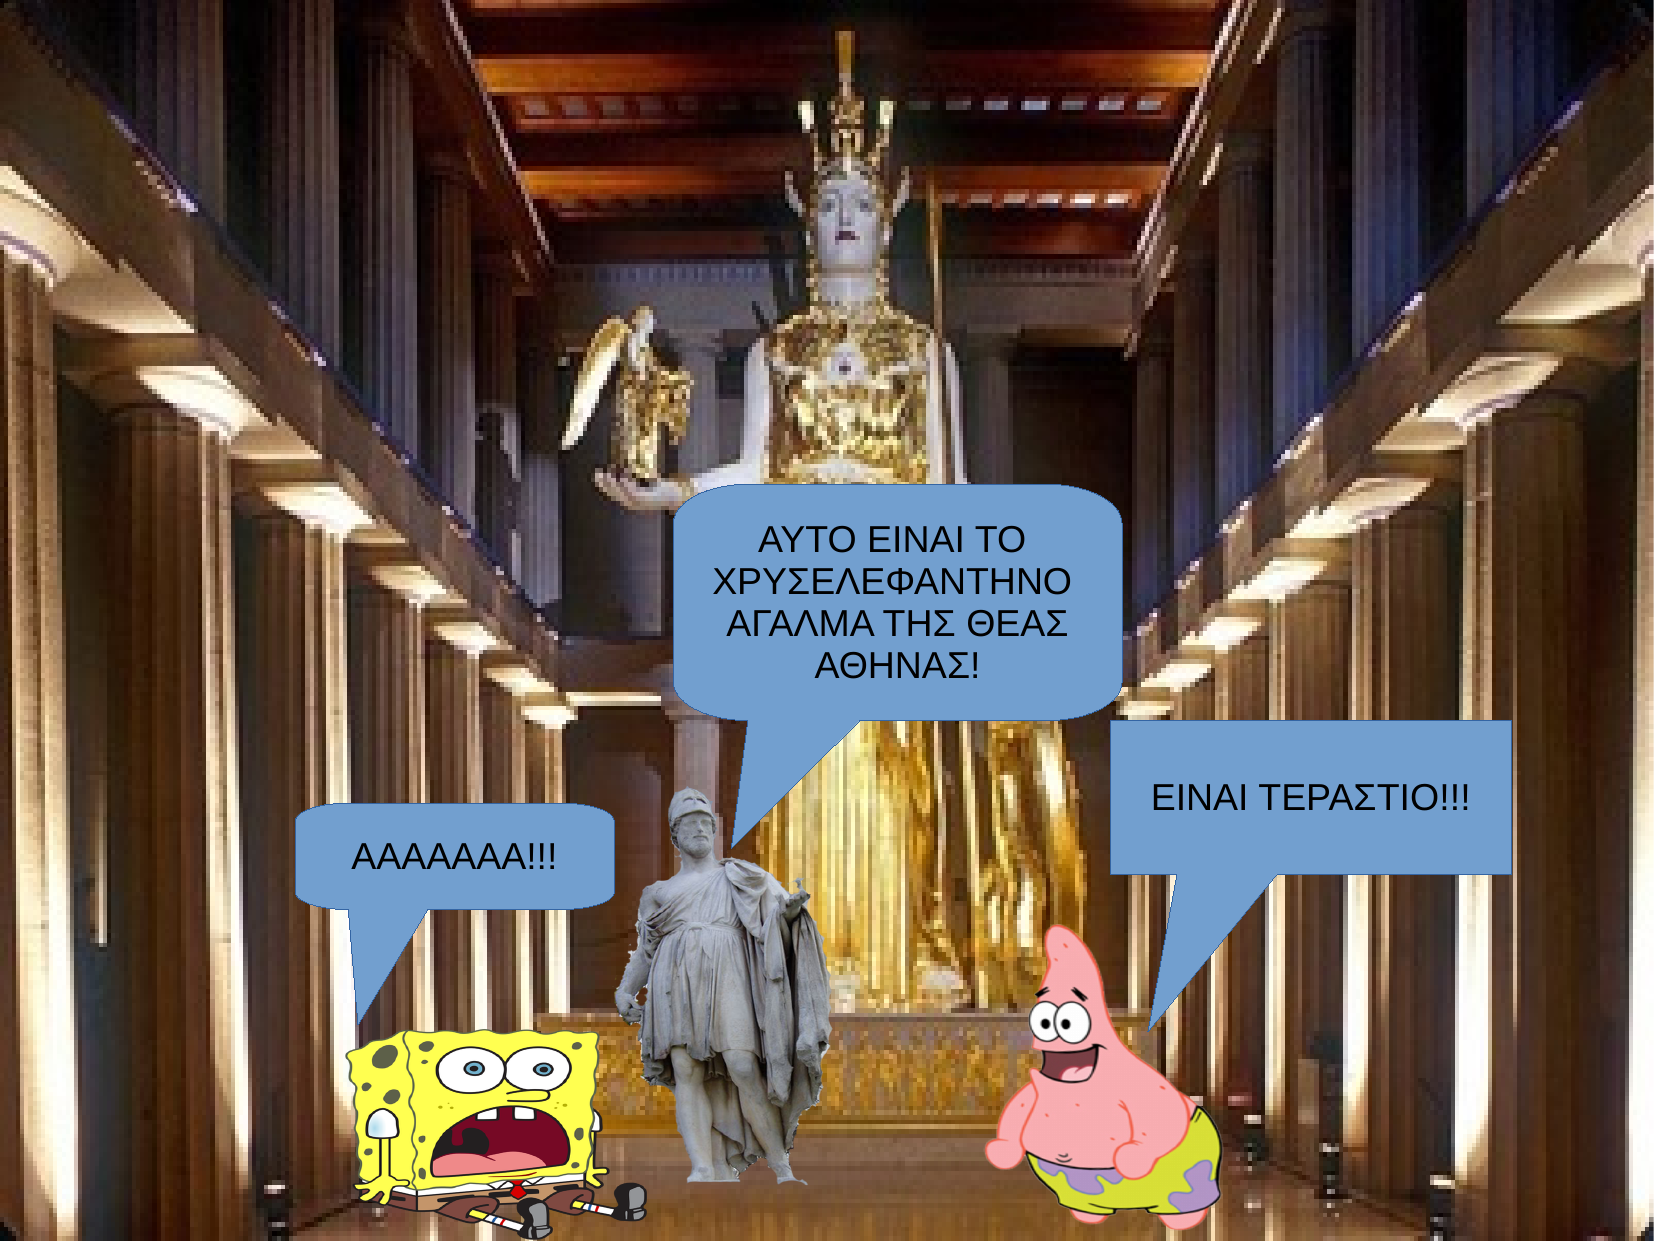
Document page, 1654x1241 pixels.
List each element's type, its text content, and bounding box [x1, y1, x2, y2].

text_box ΕΙΝΑΙ ΤΕΡΑΣΤΙΟ!!! [1110, 720, 1512, 1032]
text_box ΑΑΑΑΑΑΑ!!! [295, 803, 615, 1025]
text_box ΑΥΤΟ ΕΙΝΑΙ ΤΟ ΧΡΥΣΕΛΕΦΑΝΤΗΝΟ ΑΓΑΛΜΑ ΤΗΣ ΘΕΑΣ ΑΘΗΝΑΣ! [673, 484, 1123, 849]
picture [0, 0, 1654, 1241]
